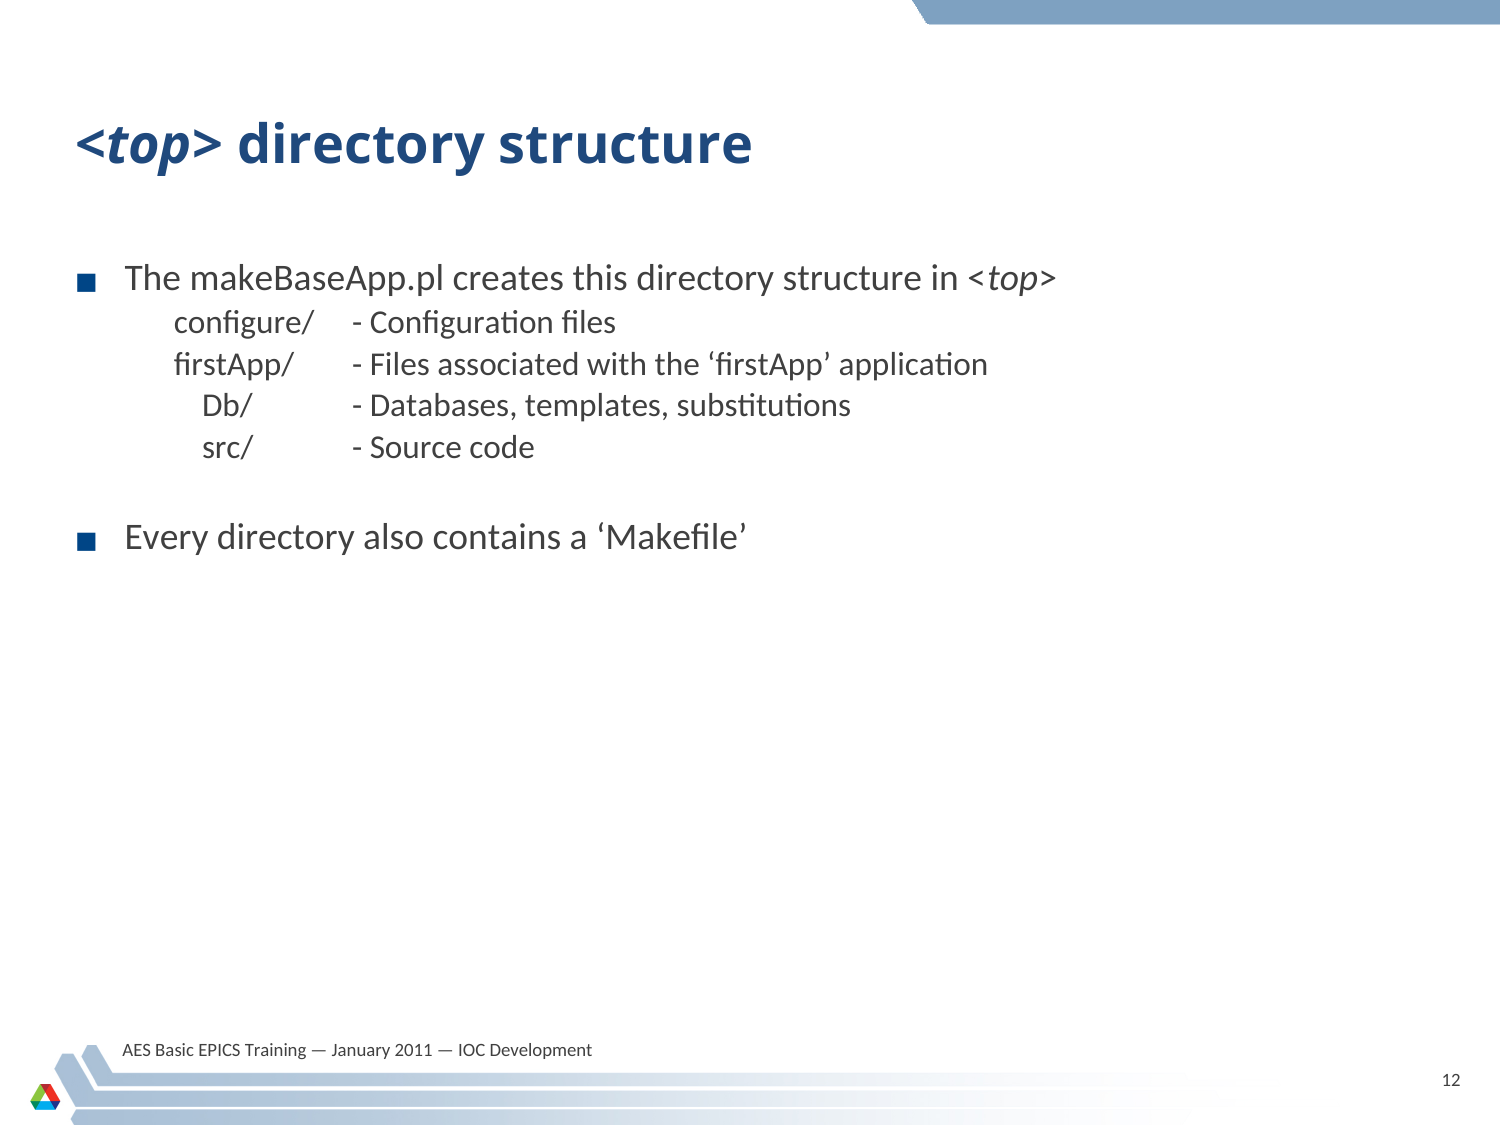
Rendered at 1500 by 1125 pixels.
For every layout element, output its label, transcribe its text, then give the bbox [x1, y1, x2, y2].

list The makeBaseApp.pl creates this directory structure in <top> configure/ - Configuration files firstApp/ - Files associated with the ‘firstApp’ application Db/ - Databases, templates, substitutions src/ - Source code Every directory also contains a ‘Makefile’ [75, 262, 1426, 594]
picture [0, 0, 1500, 26]
title <top> directory structure [75, 111, 1426, 175]
picture [0, 1037, 1500, 1125]
